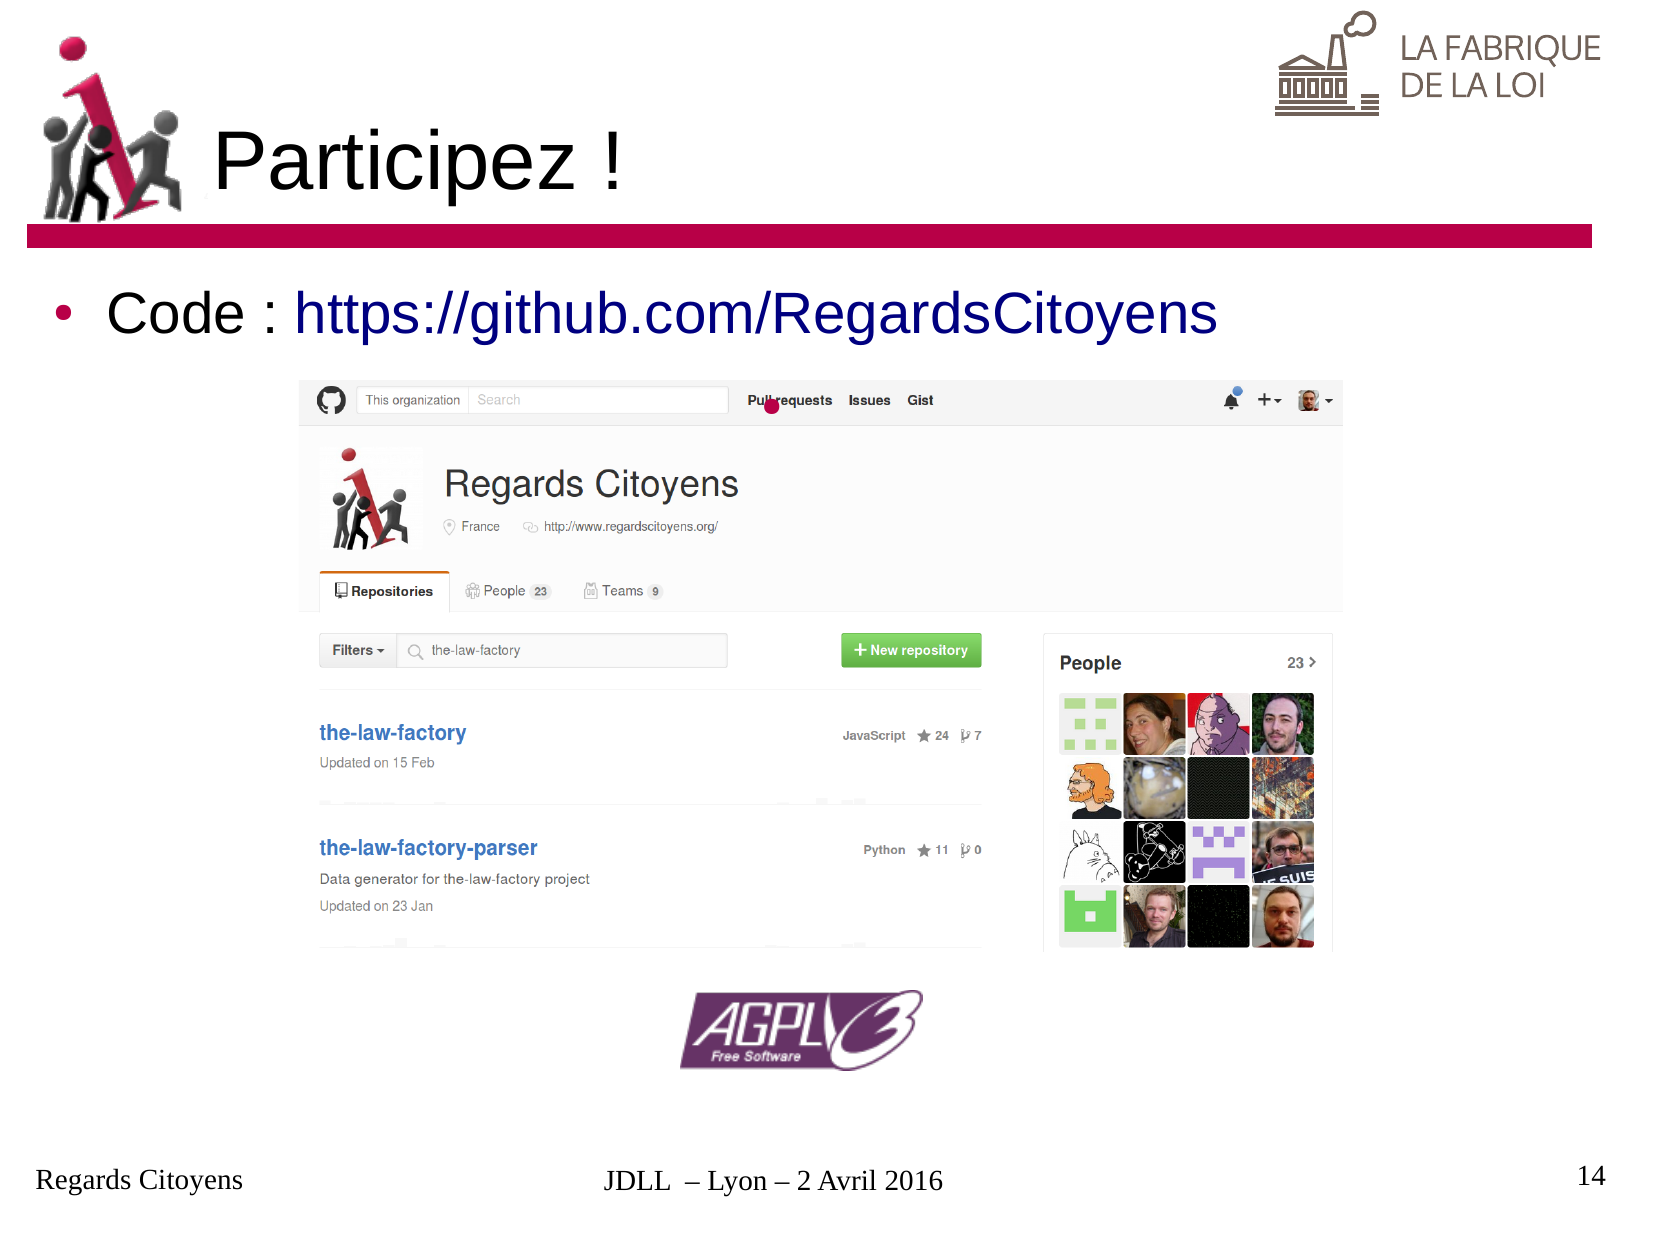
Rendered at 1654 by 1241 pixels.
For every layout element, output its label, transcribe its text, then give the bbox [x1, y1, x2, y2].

picture [680, 990, 923, 1071]
picture [1264, 5, 1654, 127]
list Code : https://github.com/RegardsCitoyens [35, 281, 1594, 1199]
picture [27, 31, 208, 224]
title Participez ! [212, 64, 1625, 258]
